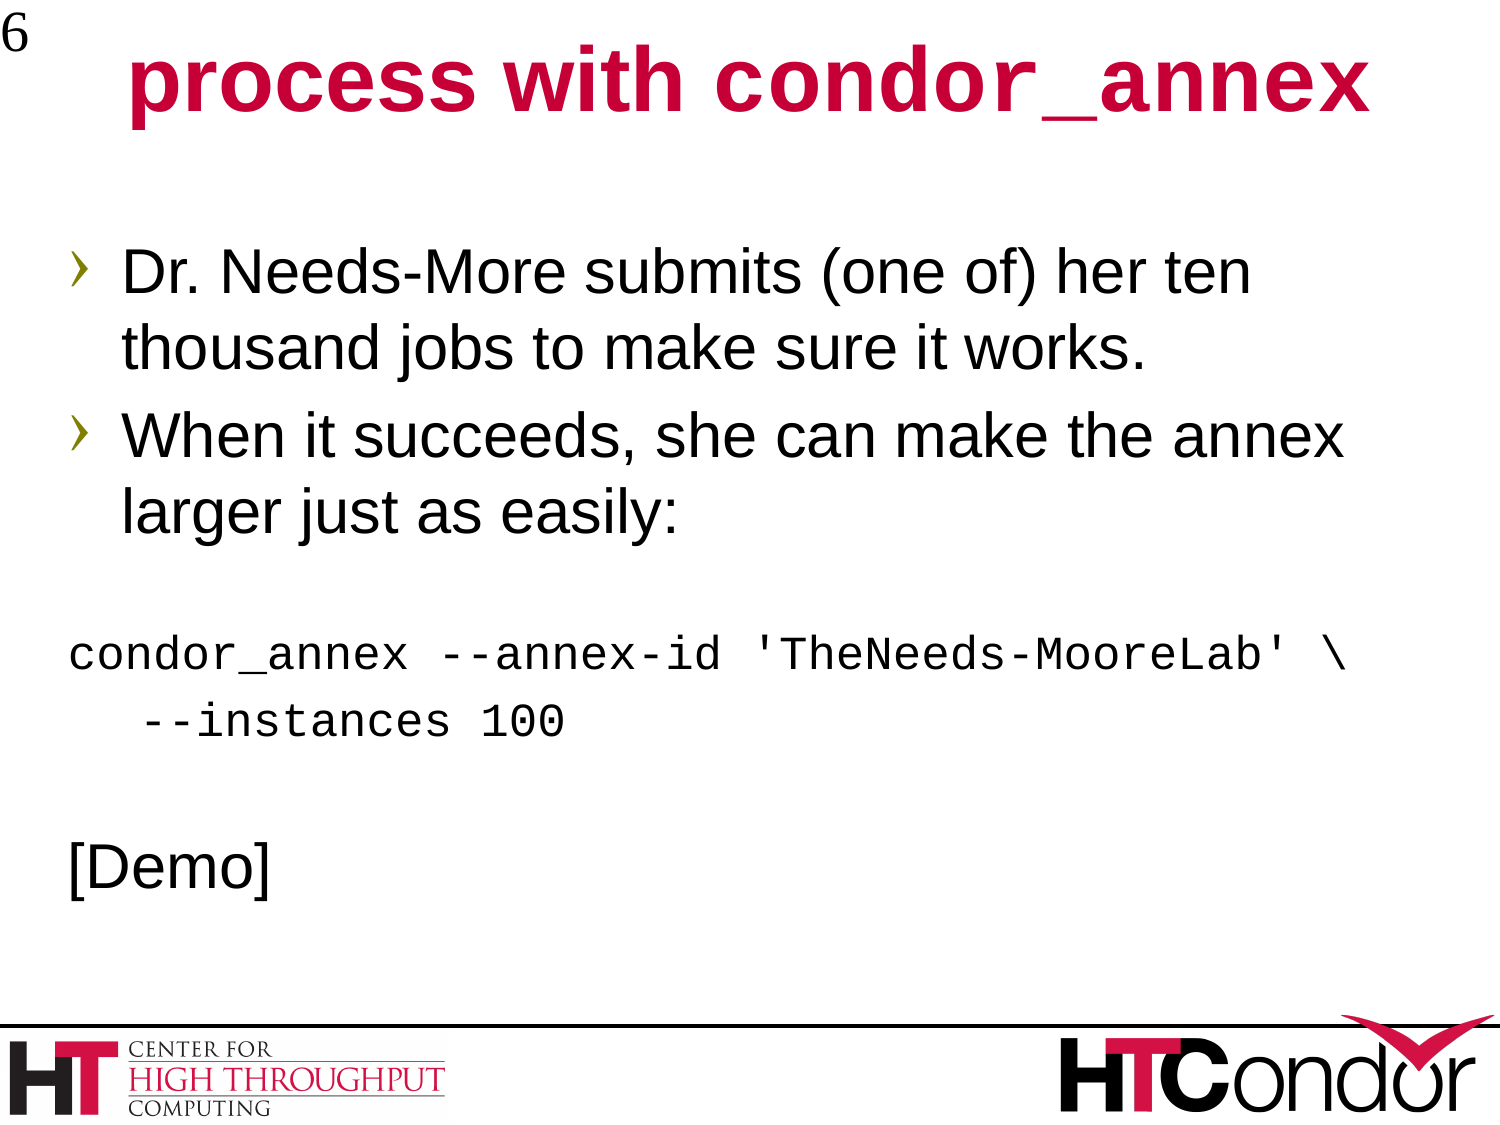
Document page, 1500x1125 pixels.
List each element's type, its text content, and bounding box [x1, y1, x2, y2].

list Dr. Needs-More submits (one of) her ten thousand jobs to make sure it works. When it succeeds, she can make the annex larger just as easily: condor_annex --annex-id 'TheNeeds-MooreLab' \ --instances 100 [Demo] [52, 222, 1431, 916]
title process with condor_annex [0, 0, 1500, 150]
picture [0, 1029, 454, 1125]
picture [1055, 1014, 1500, 1119]
